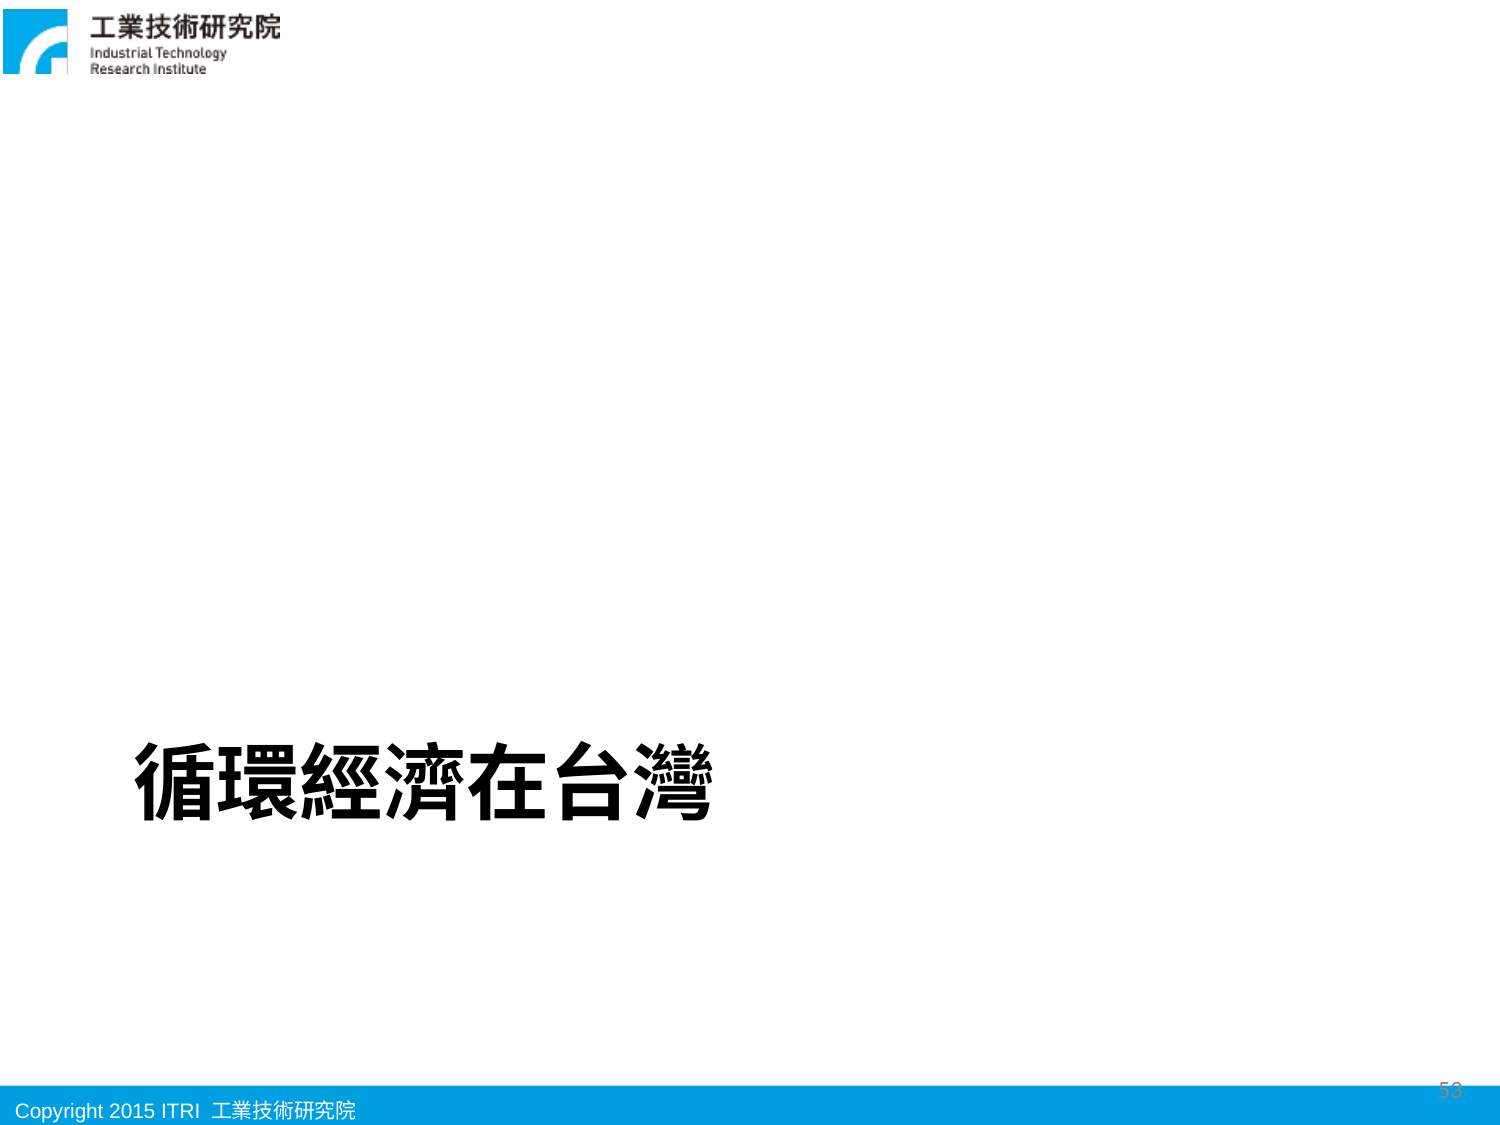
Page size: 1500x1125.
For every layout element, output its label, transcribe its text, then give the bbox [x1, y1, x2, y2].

text_box <編號> [1127, 1058, 1478, 1119]
picture [19, 9, 280, 74]
title 循環經濟在台灣 [118, 722, 1394, 947]
